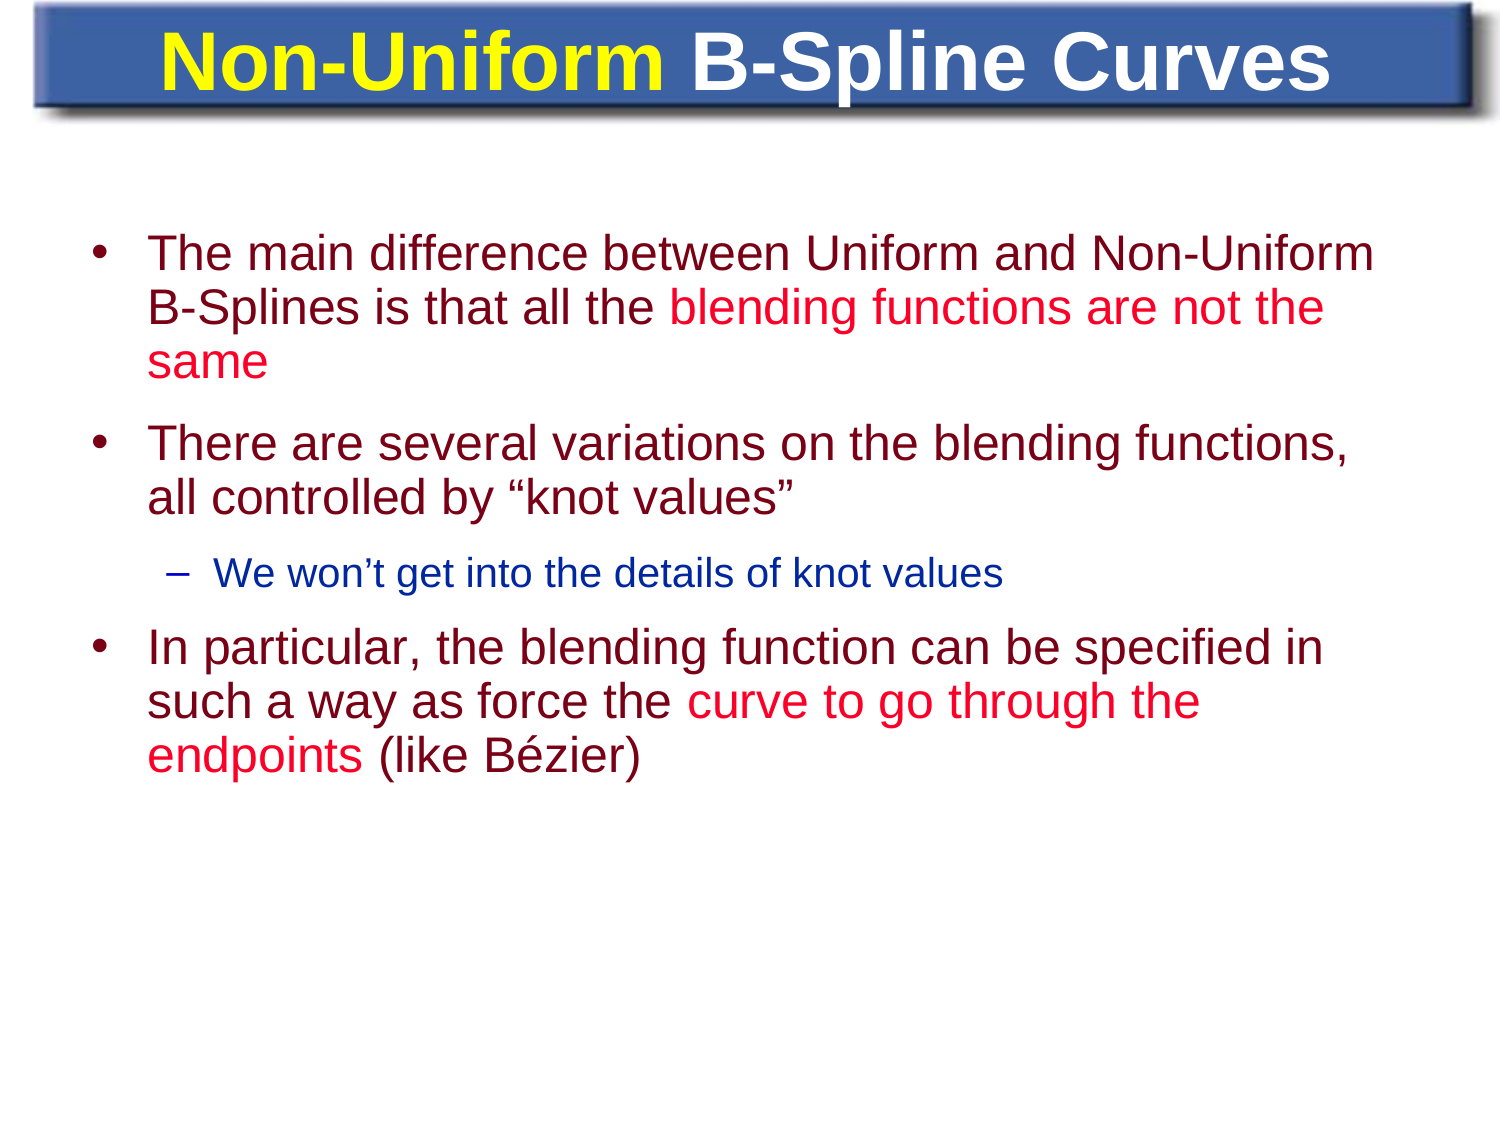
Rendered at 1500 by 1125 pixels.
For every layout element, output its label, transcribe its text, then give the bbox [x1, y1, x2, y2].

picture [32, 0, 1500, 127]
list The main difference between Uniform and Non-Uniform B-Splines is that all the blending functions are not the same There are several variations on the blending functions, all controlled by “knot values” We won’t get into the details of knot values In particular, the blending function can be specified in such a way as force the curve to go through the endpoints (like Bézier) [76, 220, 1391, 1072]
title Non-Uniform B-Spline Curves [0, 0, 1493, 114]
